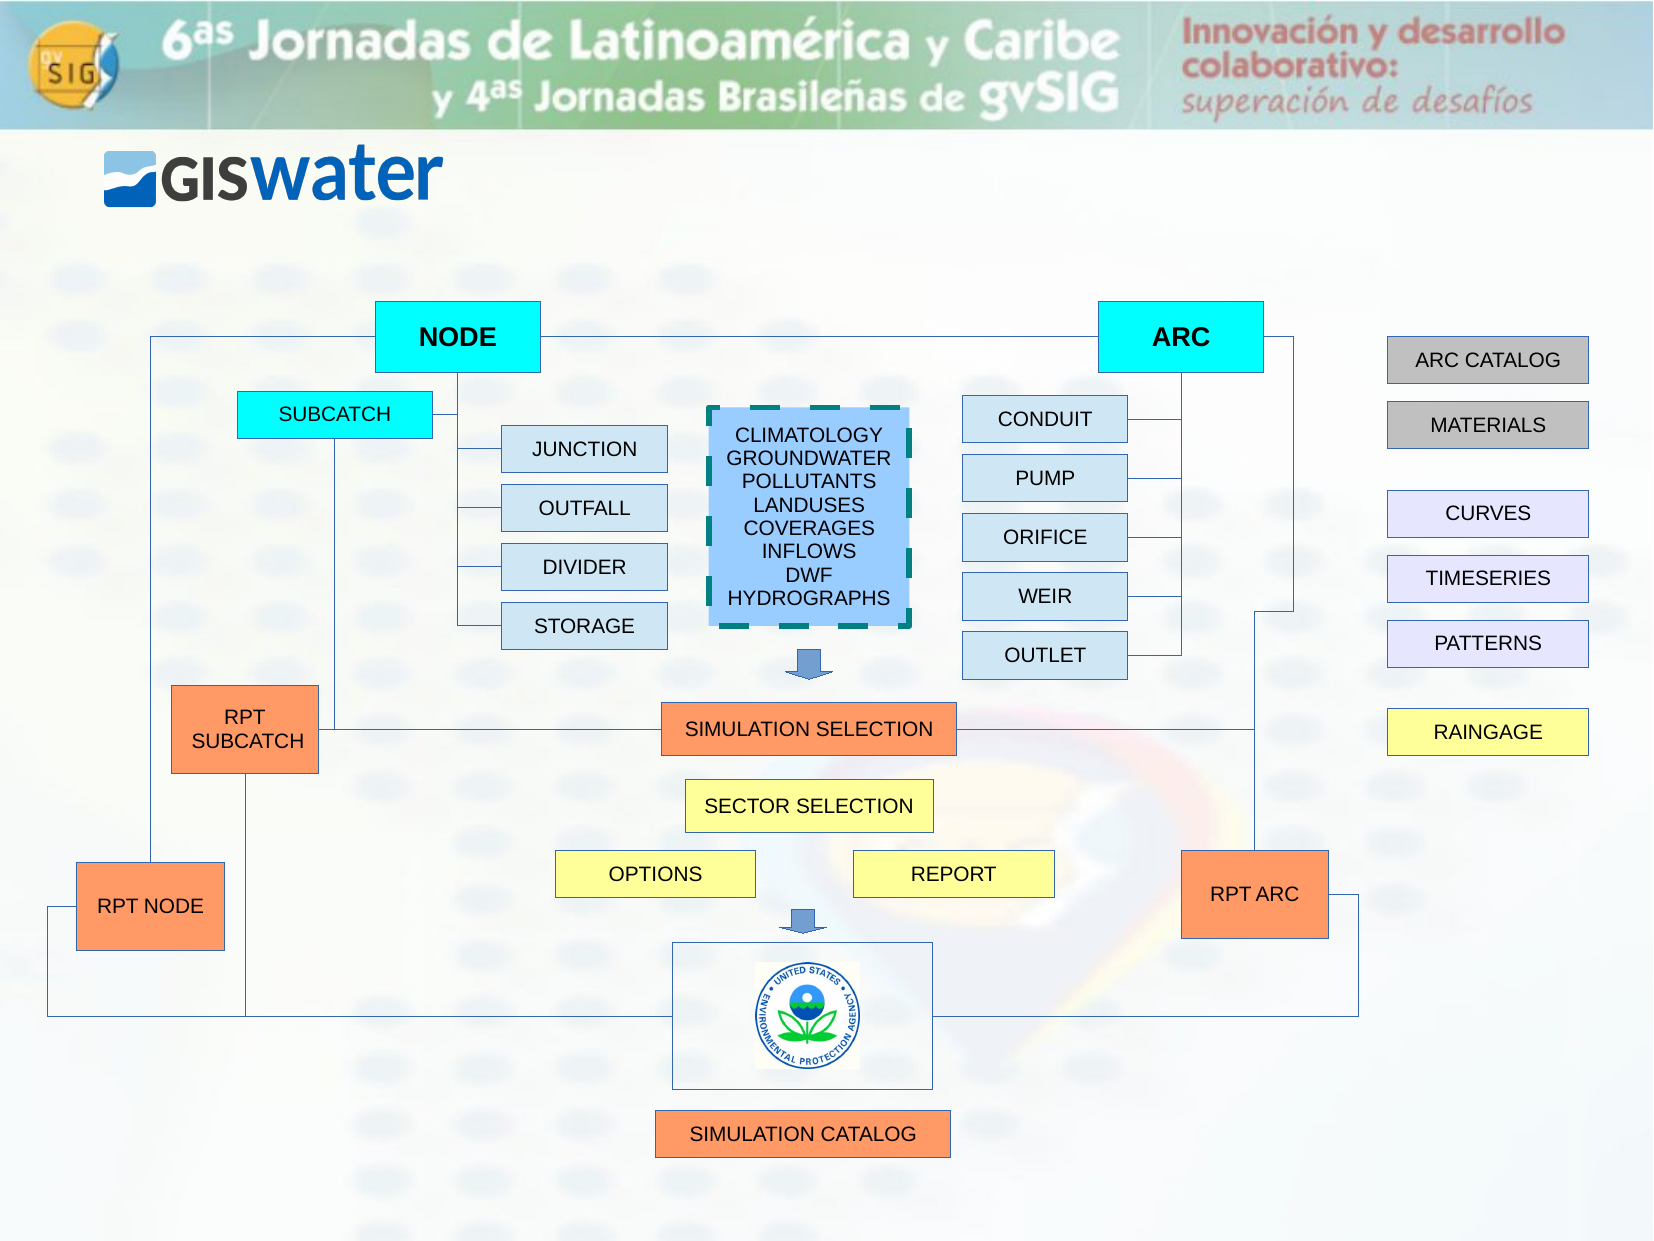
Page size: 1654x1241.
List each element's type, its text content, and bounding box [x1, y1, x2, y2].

text_box RPT NODE [76, 862, 225, 951]
text_box RPT ARC [1181, 850, 1329, 939]
text_box REPORT [853, 850, 1055, 898]
text_box SIMULATION CATALOG [655, 1110, 951, 1158]
text_box CLIMATOLOGY GROUNDWATER POLLUTANTS LANDUSES COVERAGES INFLOWS DWF HYDROGRAPHS [708, 407, 910, 626]
text_box CURVES [1387, 490, 1589, 538]
text_box RPT SUBCATCH [171, 685, 319, 774]
text_box STORAGE [501, 602, 668, 650]
text_box SUBCATCH [237, 391, 433, 439]
text_box ARC CATALOG [1387, 336, 1589, 384]
text_box MATERIALS [1387, 401, 1589, 449]
text_box [785, 649, 833, 680]
picture [0, 0, 1653, 1241]
text_box JUNCTION [501, 425, 668, 473]
text_box NODE [375, 301, 541, 373]
text_box TIMESERIES [1387, 555, 1589, 603]
text_box ORIFICE [962, 513, 1128, 562]
text_box SIMULATION SELECTION [661, 702, 957, 756]
text_box OUTFALL [501, 484, 668, 532]
text_box SECTOR SELECTION [685, 779, 934, 833]
text_box PATTERNS [1387, 620, 1589, 668]
text_box CONDUIT [962, 395, 1128, 443]
text_box OUTLET [962, 631, 1128, 680]
text_box ARC [1098, 301, 1264, 373]
text_box OPTIONS [555, 850, 756, 898]
text_box RAINGAGE [1387, 708, 1589, 756]
text_box WEIR [962, 572, 1128, 621]
text_box DIVIDER [501, 543, 668, 591]
text_box PUMP [962, 454, 1128, 502]
text_box [779, 909, 827, 934]
